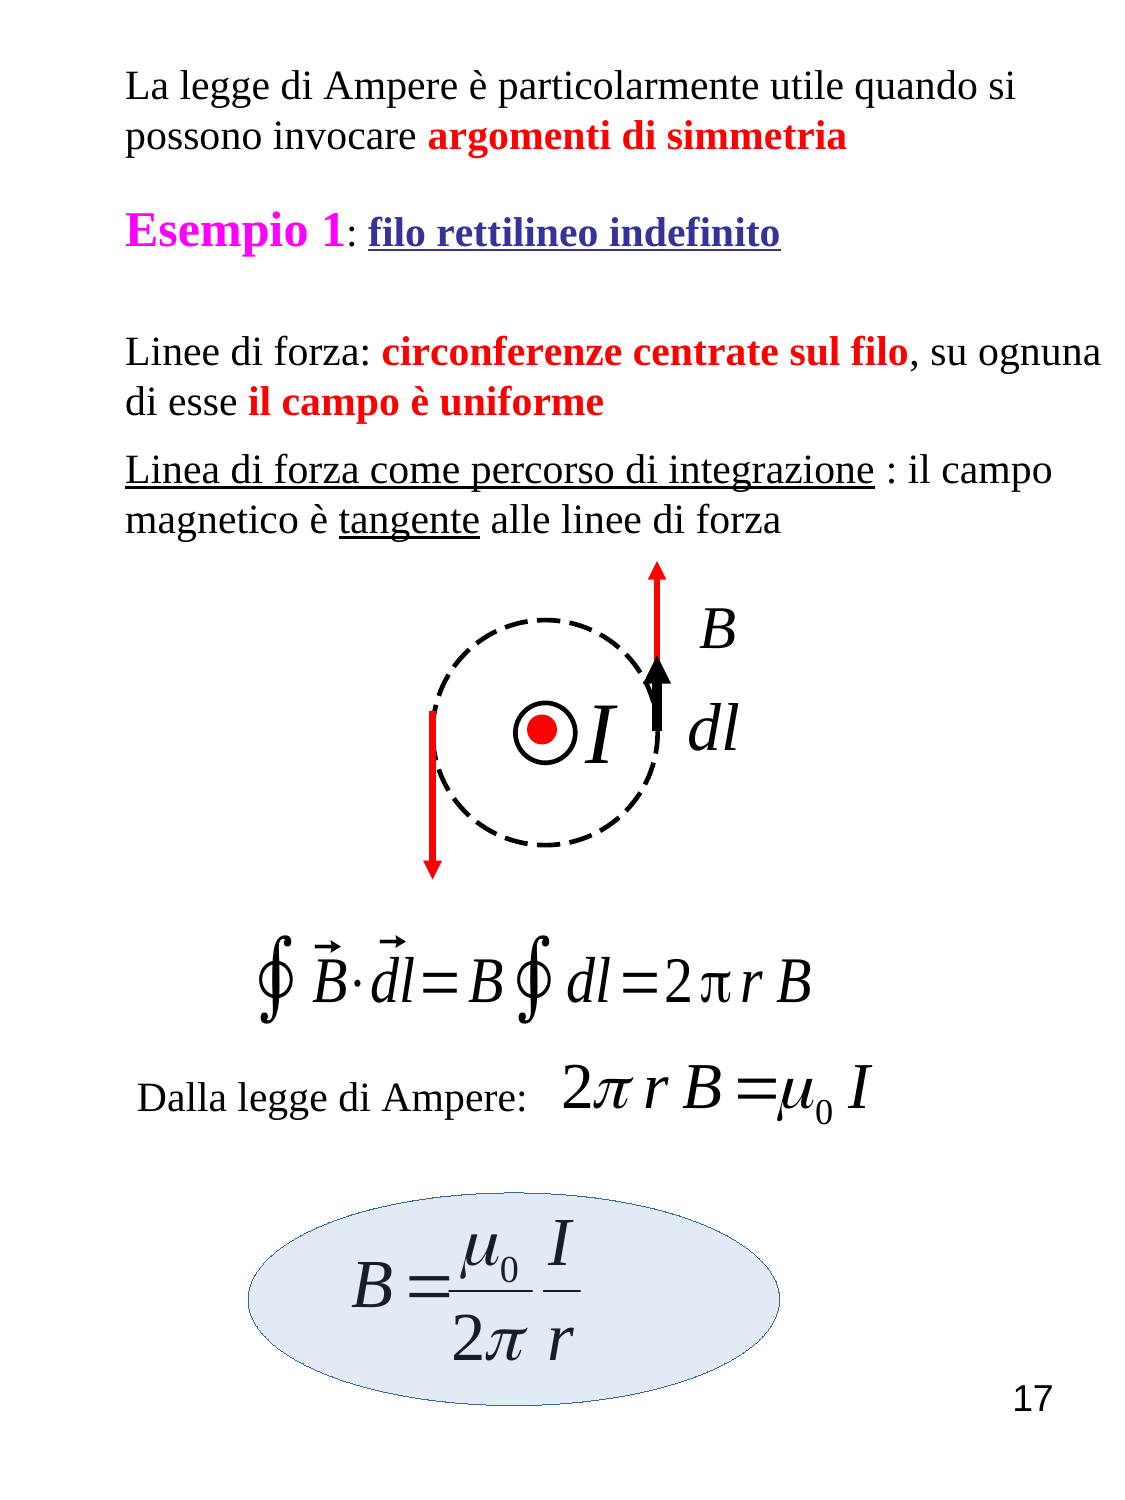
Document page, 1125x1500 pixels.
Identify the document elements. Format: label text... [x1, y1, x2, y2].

text_box Linea di forza come percorso di integrazione : il campo magnetico è tangente alle linee di forza [110, 434, 1068, 551]
text_box [527, 714, 558, 745]
chart [555, 1050, 886, 1134]
text_box [248, 1192, 815, 1465]
text_box Dalla legge di Ampere: [122, 1061, 553, 1128]
text_box Esempio 1: filo rettilineo indefinito [110, 188, 797, 265]
chart [550, 690, 633, 822]
chart [680, 679, 764, 762]
text_box Linee di forza: circonferenze centrate sul filo, su ognuna di esse il campo è uniforme [110, 316, 1125, 432]
text_box La legge di Ampere è particolarmente utile quando si possono invocare argomenti di simmetria [110, 49, 1032, 166]
chart [342, 1204, 390, 1217]
chart [236, 929, 827, 1028]
chart [692, 584, 743, 656]
